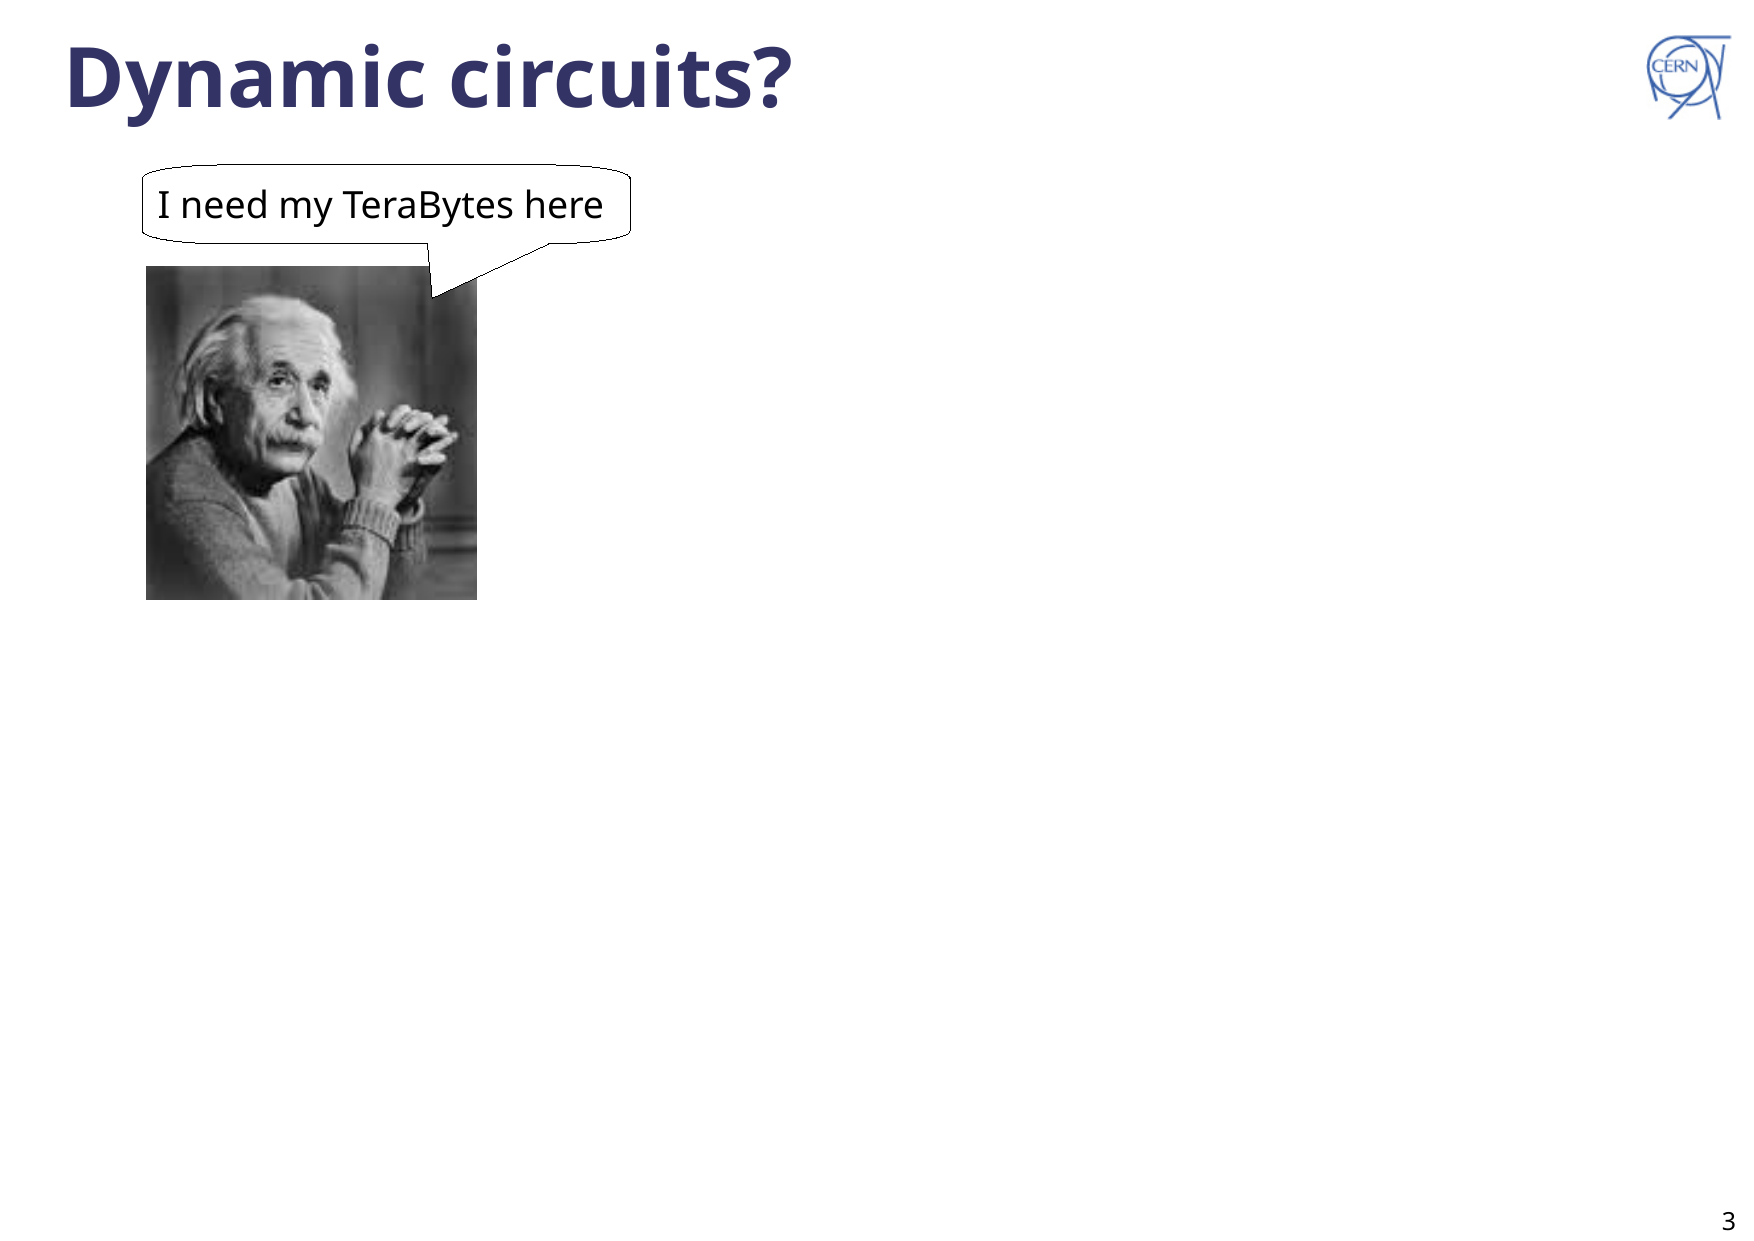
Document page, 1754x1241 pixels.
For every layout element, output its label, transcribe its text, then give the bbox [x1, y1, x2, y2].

picture [1646, 34, 1732, 120]
title Dynamic circuits? [63, 0, 1621, 166]
text_box I need my TeraBytes here [142, 164, 631, 299]
picture [146, 266, 477, 601]
